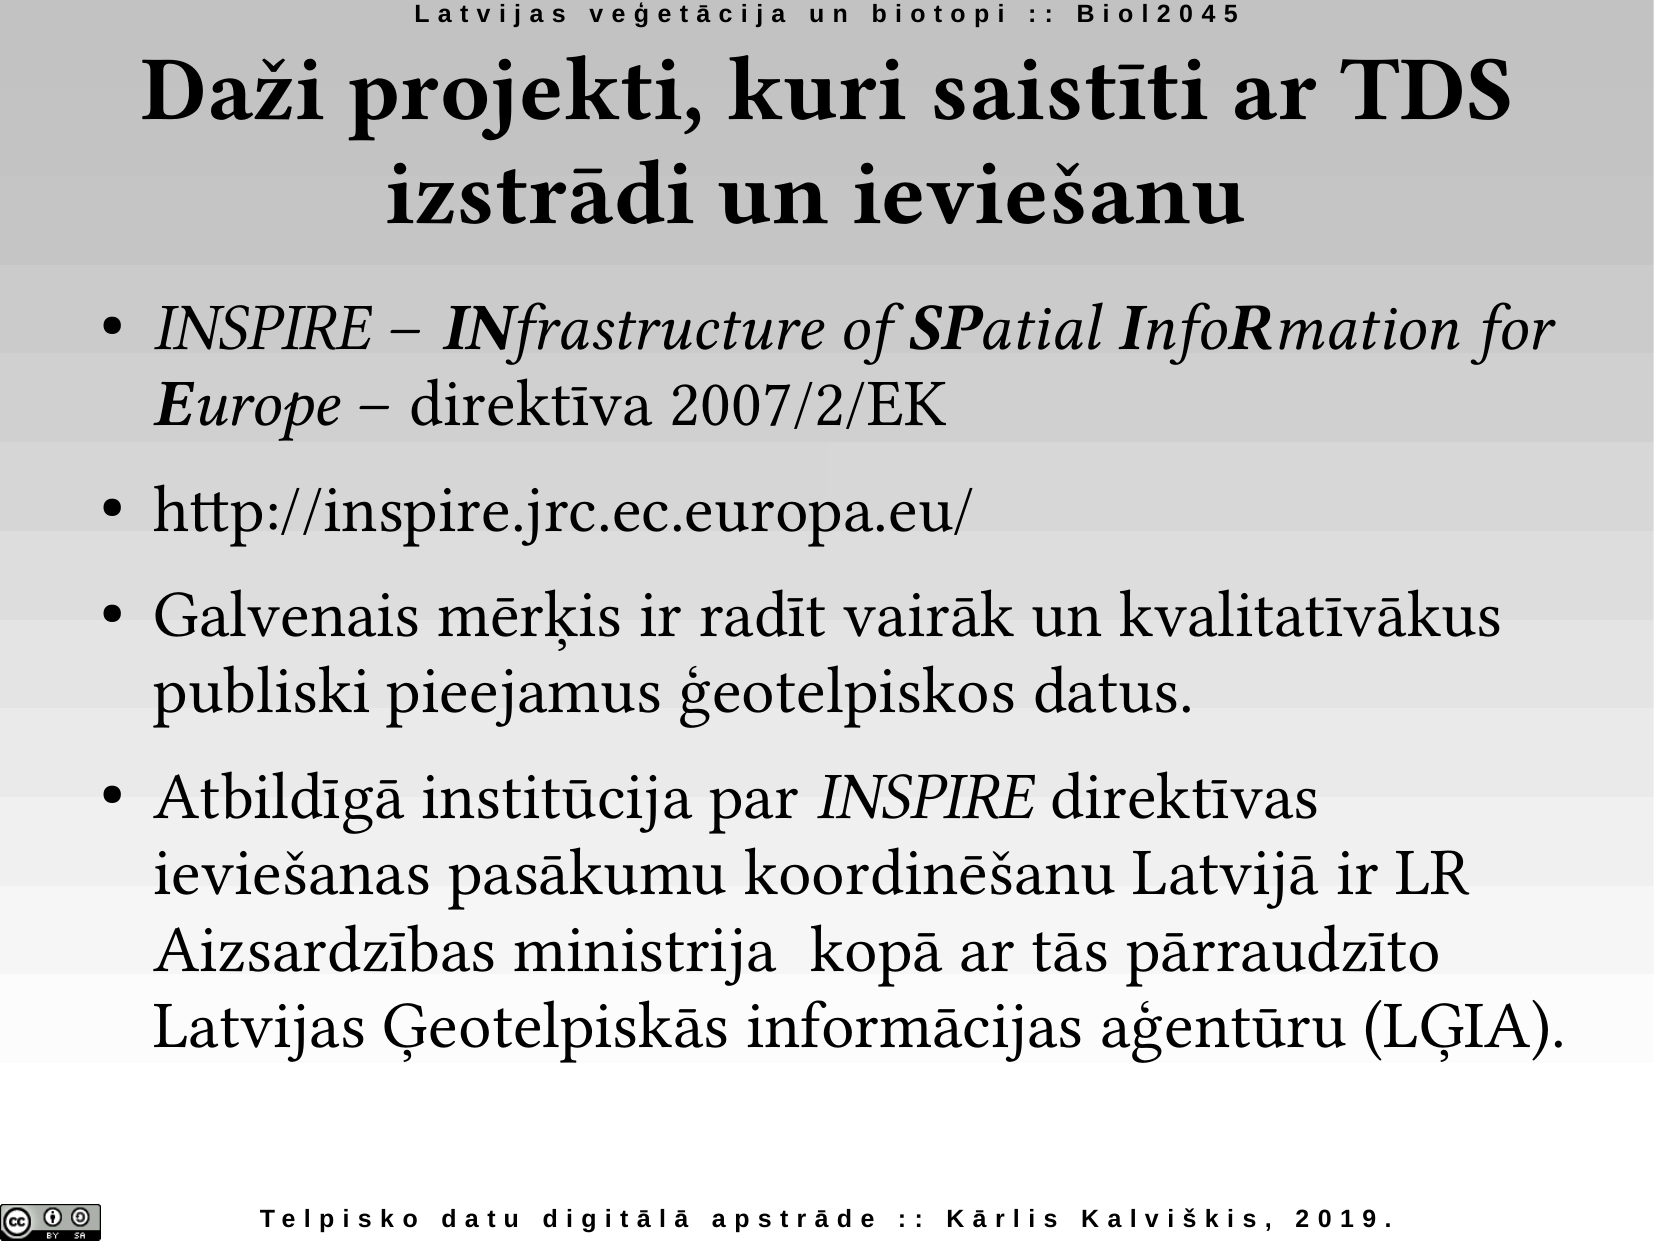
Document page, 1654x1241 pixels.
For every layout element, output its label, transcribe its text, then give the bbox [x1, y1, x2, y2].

title Daži projekti, kuri saistīti ar TDS izstrādi un ieviešanu [59, 37, 1596, 247]
list INSPIRE – INfrastructure of SPatial InfoRmation for Europe – direktīva 2007/2/EK http://inspire.jrc.ec.europa.eu/ Galvenais mērķis ir radīt vairāk un kvalitatīvākus publiski pieejamus ģeotelpiskos datus. Atbildīgā institūcija par INSPIRE direktīvas ieviešanas pasākumu koordinēšanu Latvijā ir LR Aizsardzības ministrija kopā ar tās pārraudzīto Latvijas Ģeotelpiskās informācijas aģentūru (LĢIA). [82, 289, 1571, 1113]
picture [0, 0, 1654, 1241]
